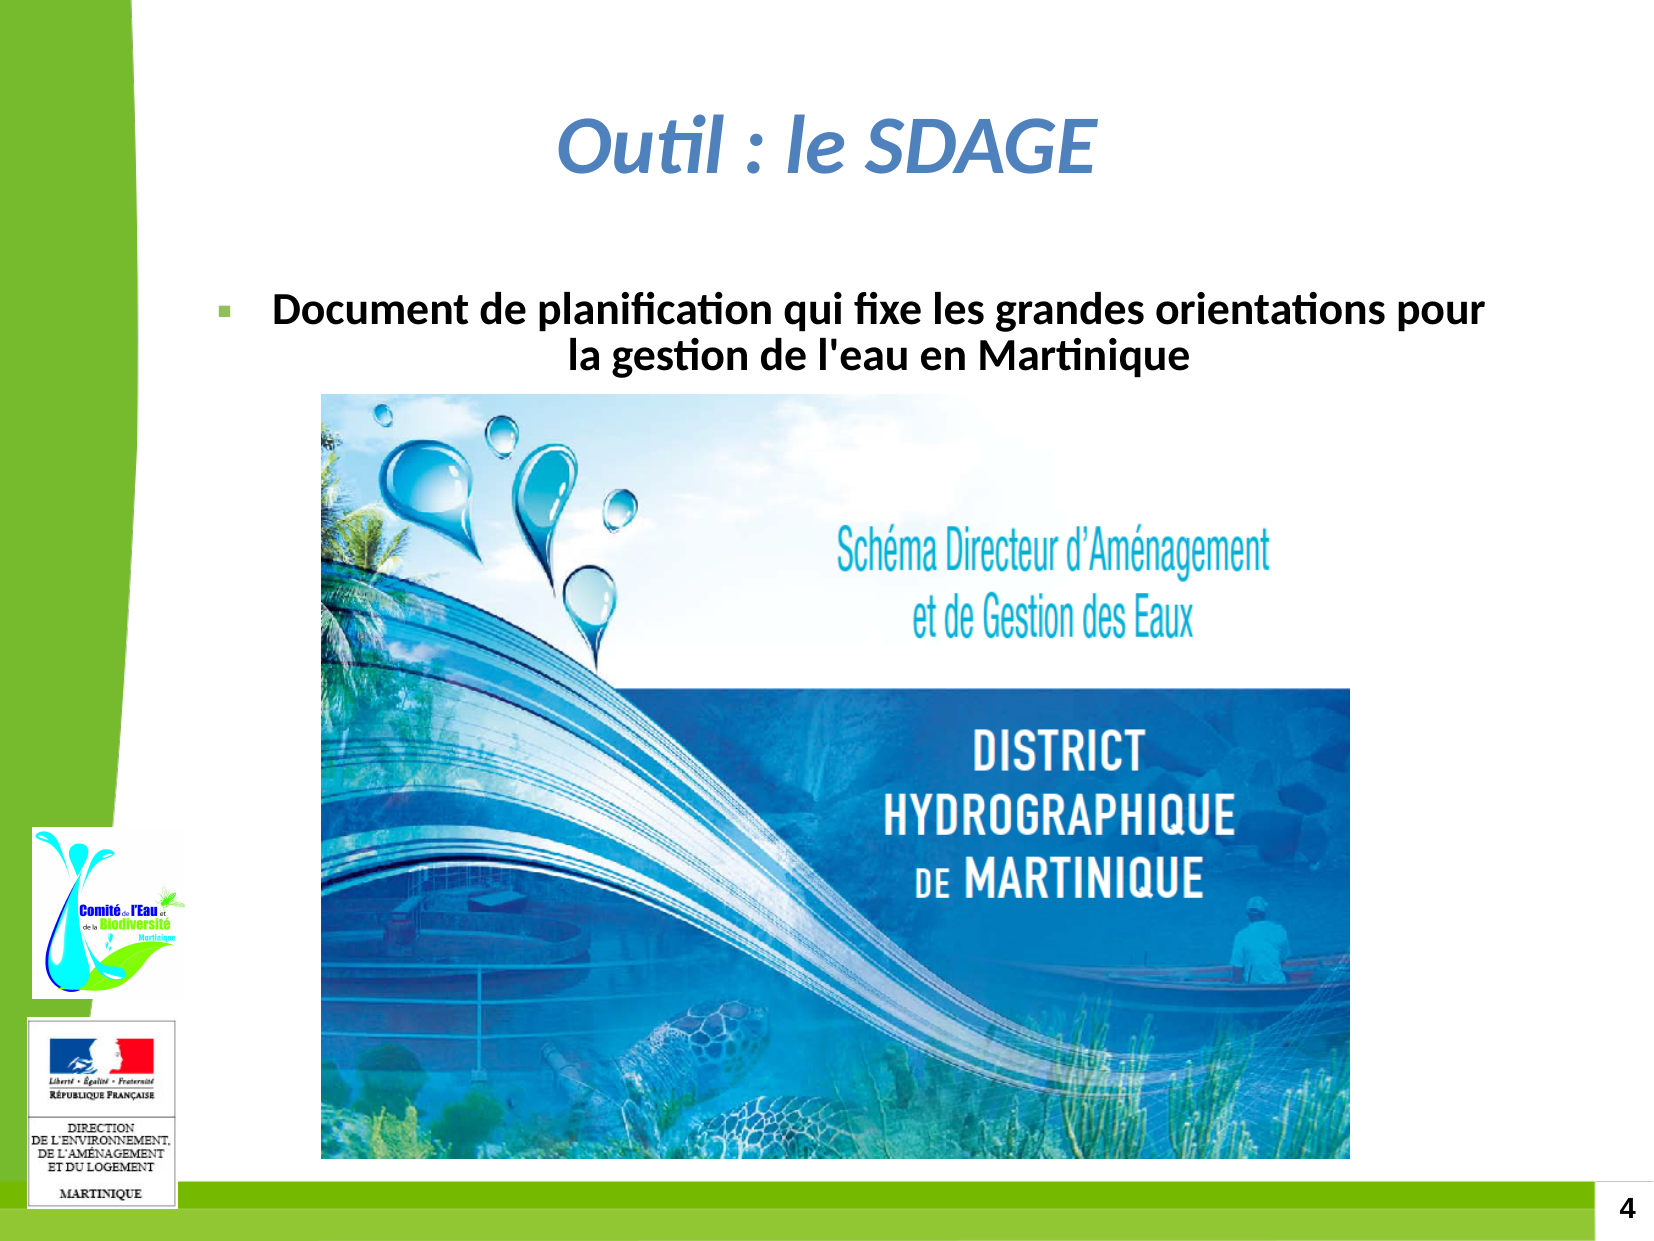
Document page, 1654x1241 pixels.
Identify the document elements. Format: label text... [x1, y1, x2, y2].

list Document de planification qui fixe les grandes orientations pour la gestion de l'eau en Martinique [179, 290, 1509, 1010]
title Outil : le SDAGE [82, 49, 1571, 257]
picture [0, 0, 1654, 1241]
